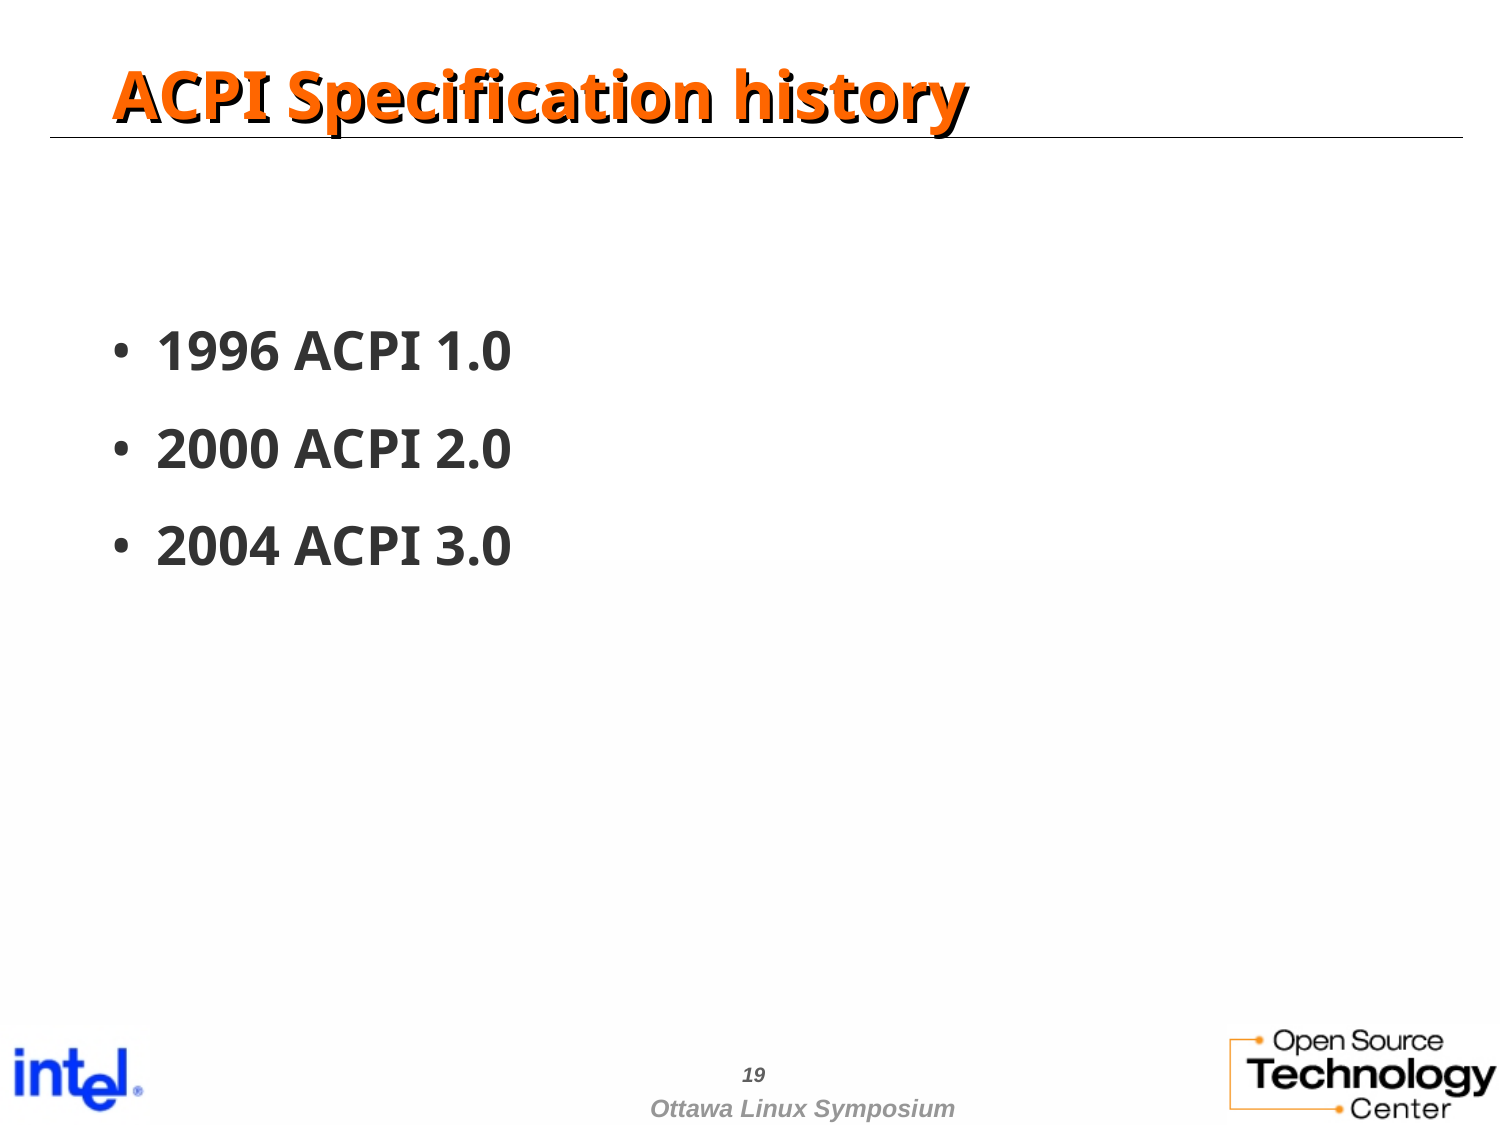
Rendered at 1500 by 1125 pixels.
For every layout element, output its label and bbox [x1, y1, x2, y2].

picture [1227, 1024, 1500, 1125]
picture [0, 1025, 150, 1125]
